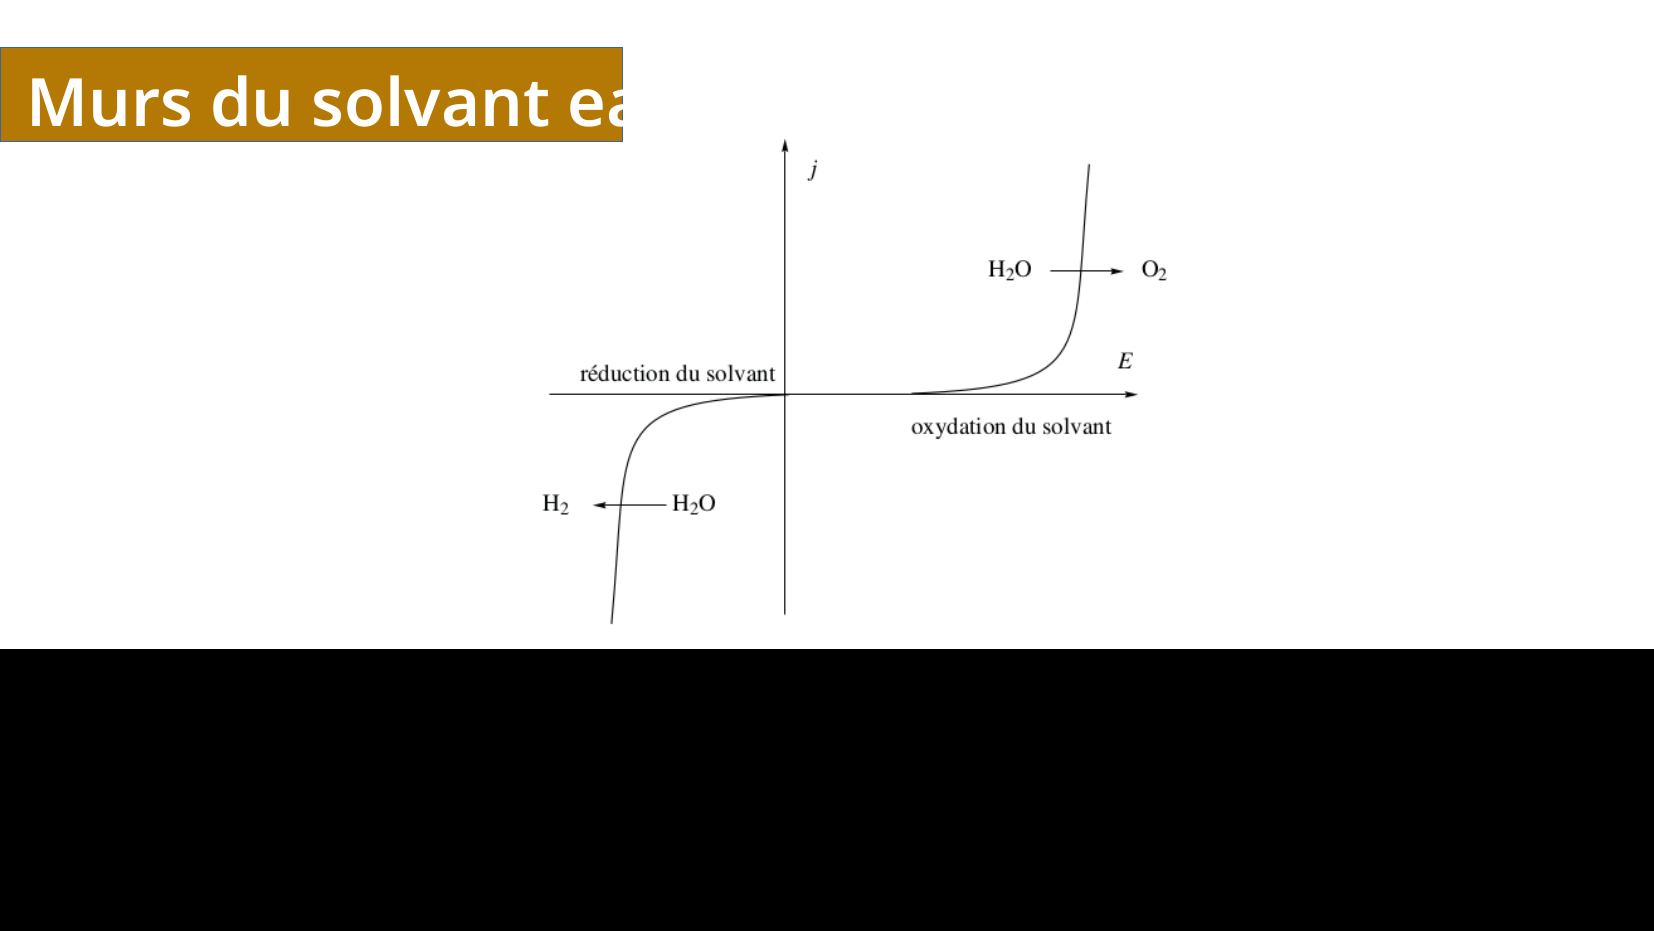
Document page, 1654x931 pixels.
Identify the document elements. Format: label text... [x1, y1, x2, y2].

text_box Murs du solvant eau [11, 47, 611, 142]
text_box [618, 110, 623, 120]
text_box [0, 47, 11, 142]
text_box [611, 123, 623, 142]
picture [496, 118, 1211, 638]
text_box [611, 47, 623, 108]
text_box [0, 649, 1654, 931]
